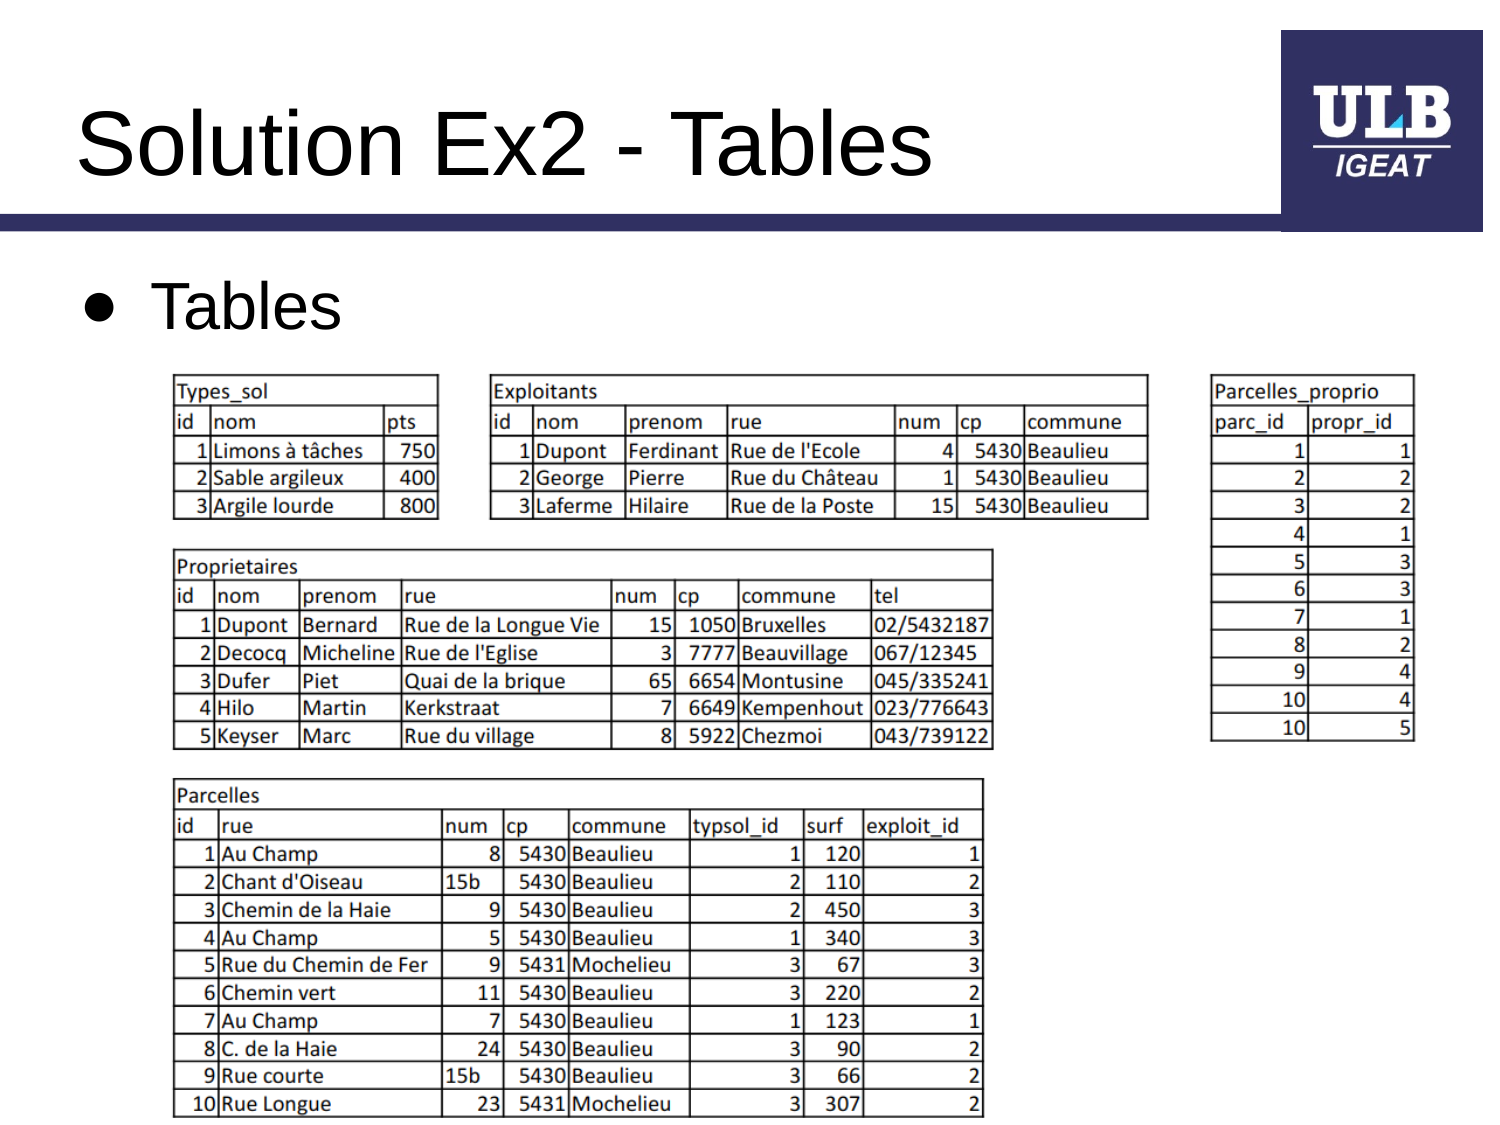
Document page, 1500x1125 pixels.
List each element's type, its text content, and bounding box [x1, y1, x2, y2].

list Tables [75, 263, 1425, 916]
picture [1281, 30, 1483, 232]
title Solution Ex2 - Tables [75, 44, 1425, 233]
picture [151, 360, 1432, 1125]
